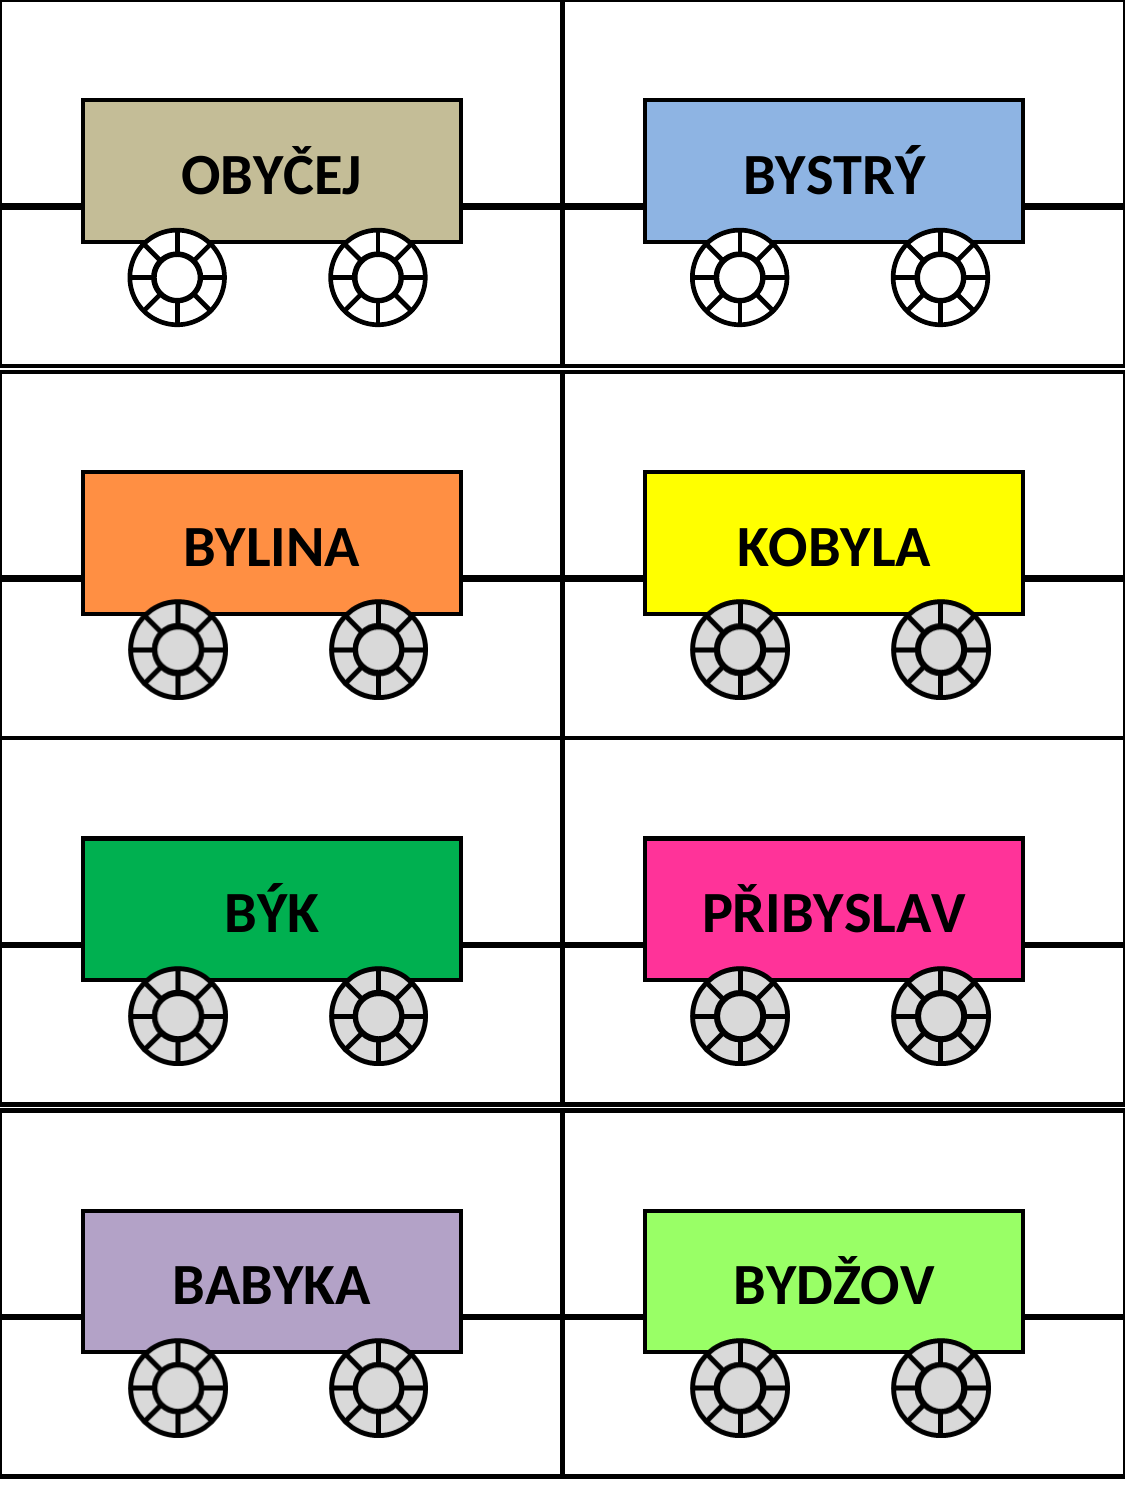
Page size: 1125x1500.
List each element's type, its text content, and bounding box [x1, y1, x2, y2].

text_box [0, 0, 1125, 203]
picture [328, 965, 429, 1067]
picture [127, 1337, 229, 1440]
text_box [0, 1320, 1125, 1477]
text_box BYLINA [82, 472, 461, 614]
text_box BYDŽOV [645, 1210, 1024, 1353]
picture [328, 1337, 429, 1440]
picture [689, 1337, 791, 1440]
picture [127, 598, 229, 702]
text_box [0, 1110, 1125, 1314]
picture [689, 598, 791, 702]
picture [890, 965, 992, 1067]
text_box KOBYLA [645, 472, 1024, 614]
picture [328, 598, 429, 702]
text_box [0, 210, 1125, 367]
picture [890, 1337, 992, 1440]
text_box [0, 372, 1125, 575]
text_box BÝK [82, 838, 461, 981]
picture [890, 598, 992, 702]
text_box [0, 948, 1125, 1105]
text_box BABYKA [82, 1210, 461, 1353]
picture [127, 965, 229, 1067]
text_box PŘIBYSLAV [645, 838, 1024, 981]
text_box BYSTRÝ [645, 100, 1024, 243]
text_box OBYČEJ [82, 100, 461, 243]
text_box [0, 582, 1125, 942]
picture [689, 965, 791, 1067]
